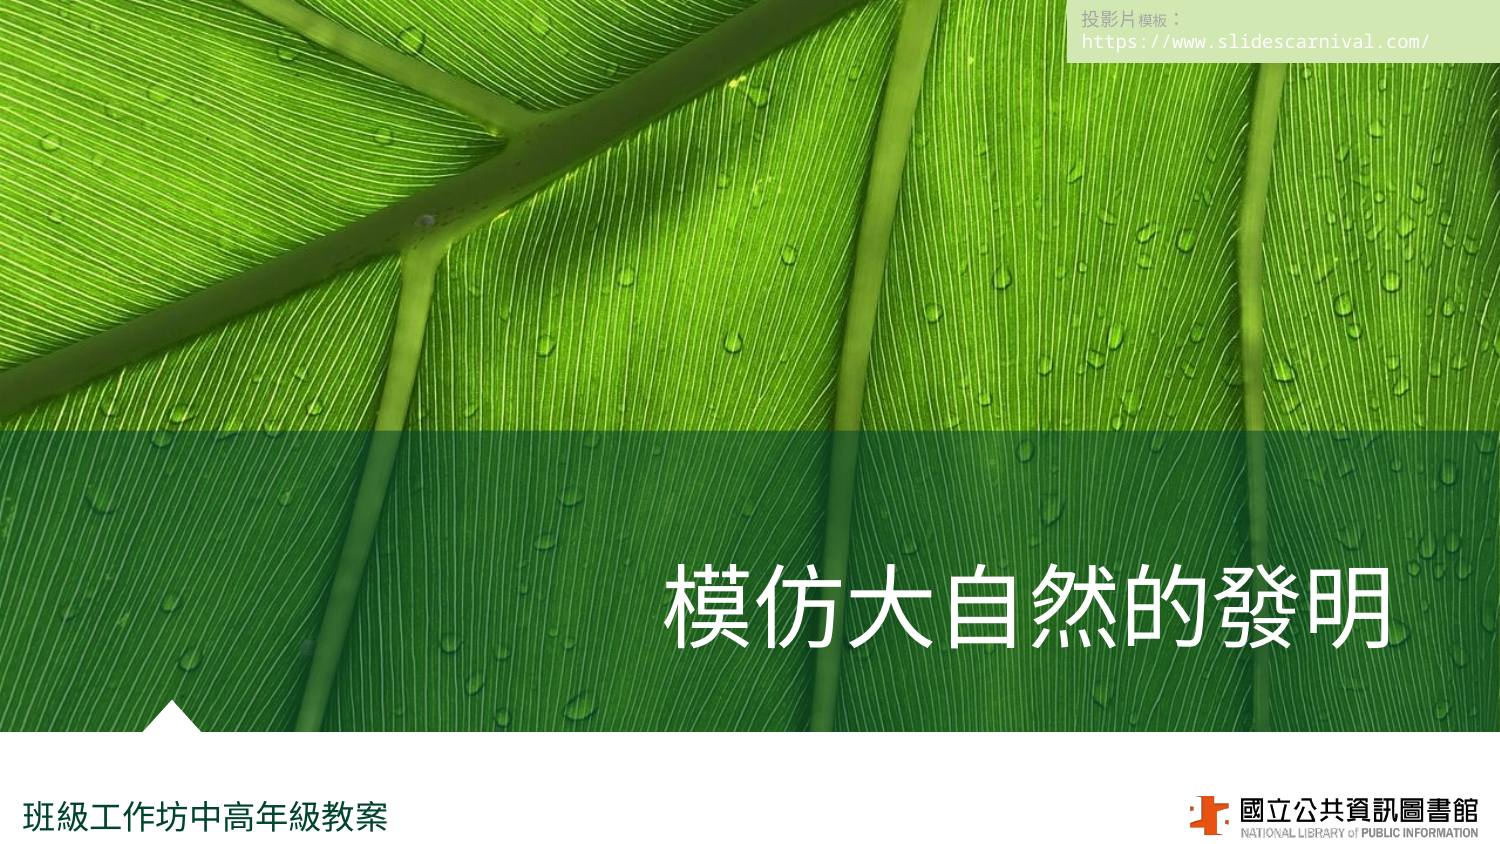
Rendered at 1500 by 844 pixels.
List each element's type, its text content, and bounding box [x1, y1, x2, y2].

text_box 投影片模板：https://www.slidescarnival.com/ [1067, 0, 1500, 63]
text_box 班級工作坊中高年級教案 [7, 721, 1091, 844]
picture [1188, 794, 1479, 838]
title 模仿大自然的發明 [646, 509, 1500, 701]
